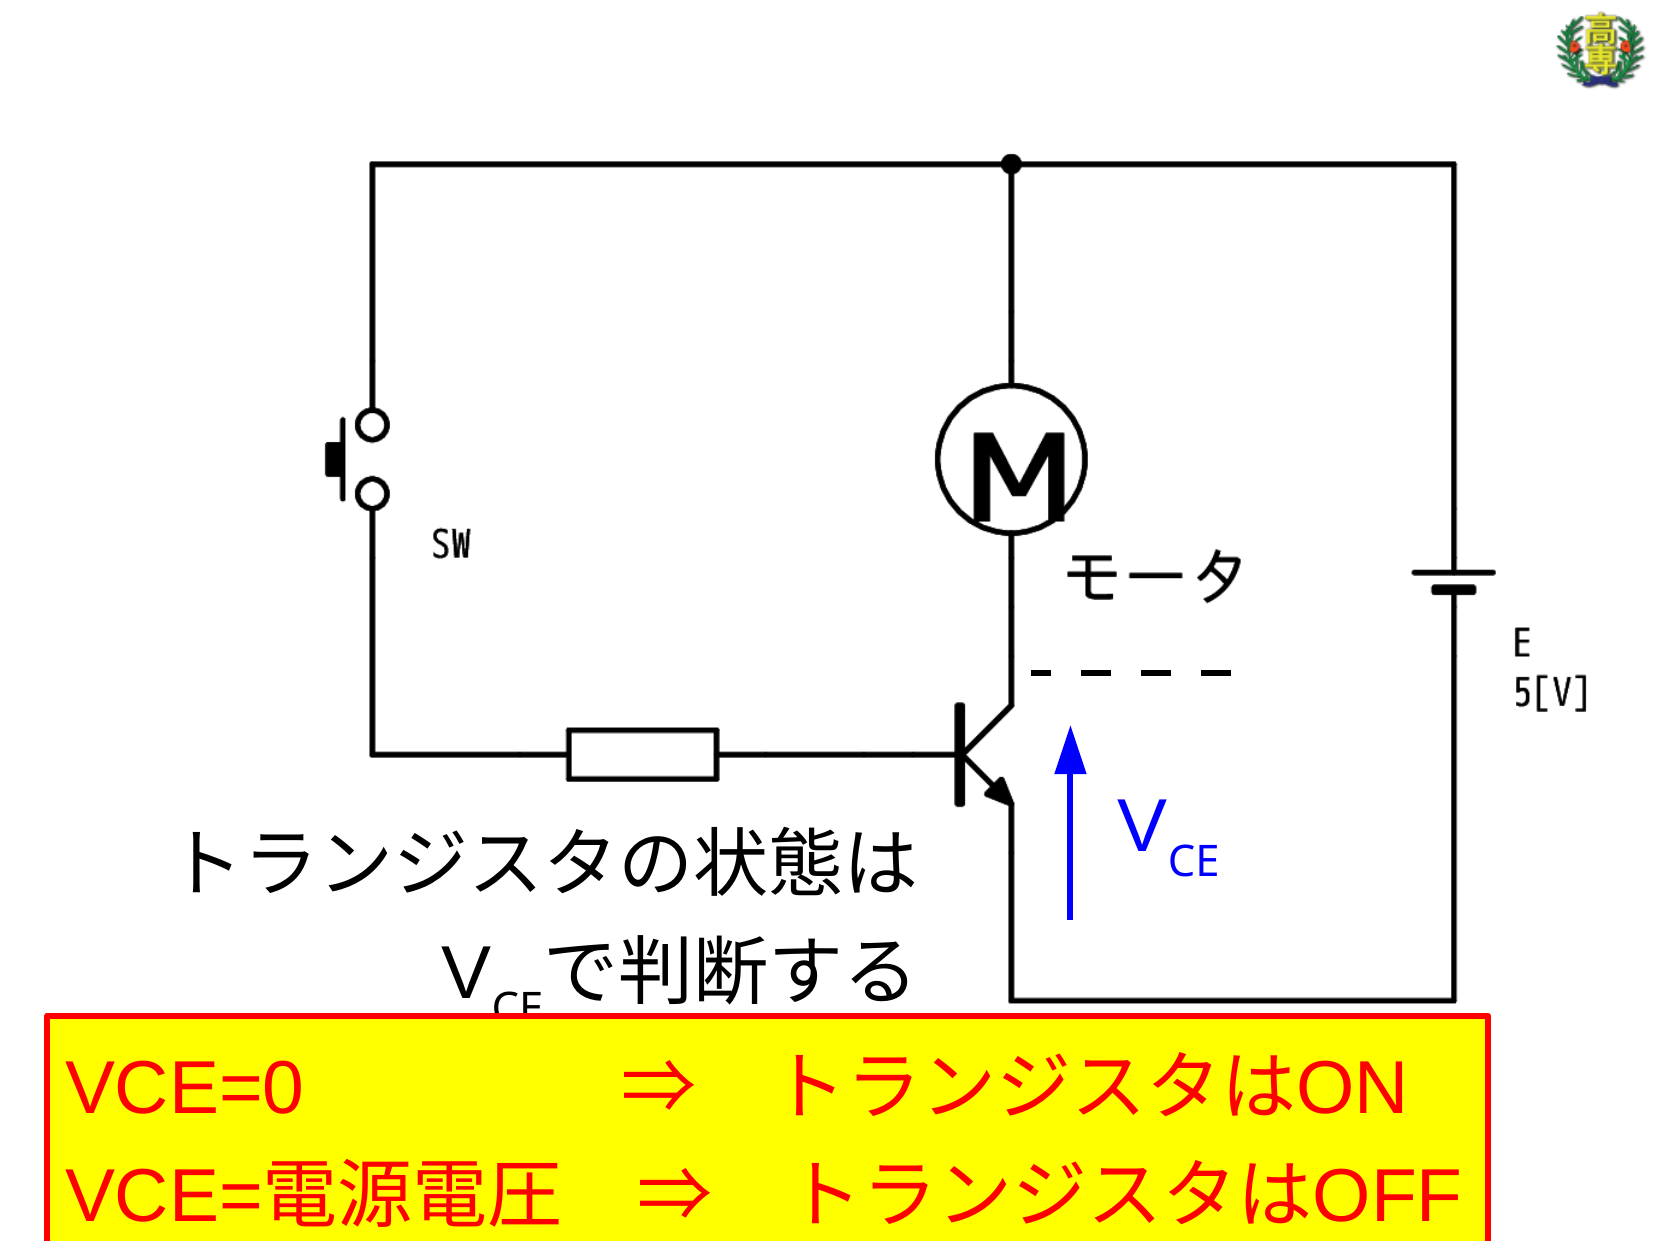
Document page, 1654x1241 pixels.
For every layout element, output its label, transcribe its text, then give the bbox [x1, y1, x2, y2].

text_box トランジスタの状態はVCEで判断する [112, 795, 934, 1013]
picture [1553, 2, 1650, 99]
text_box VCE [1102, 763, 1235, 886]
text_box VCE=0 ⇒ トランジスタはON VCE=電源電圧 ⇒ トランジスタはOFF [47, 1015, 1489, 1227]
picture [307, 147, 1621, 1024]
